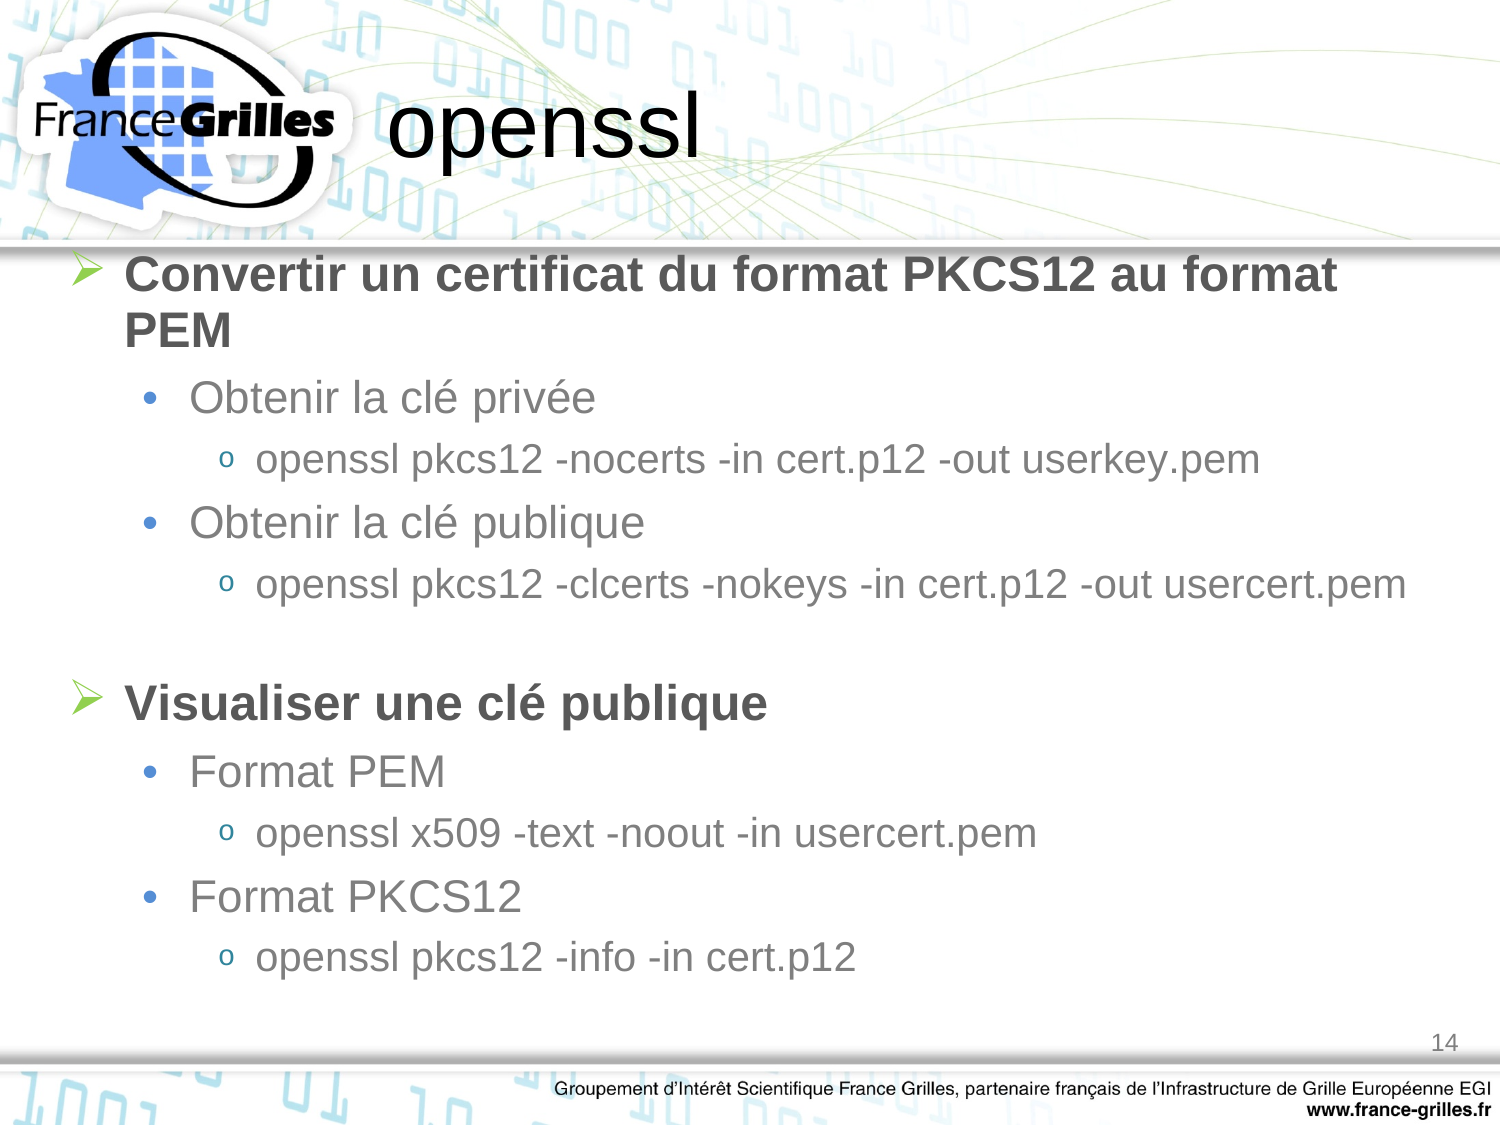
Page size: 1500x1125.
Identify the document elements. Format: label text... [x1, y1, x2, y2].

picture [0, 0, 1500, 1125]
list Convertir un certificat du format PKCS12 au format PEM Obtenir la clé privée openssl pkcs12 -nocerts -in cert.p12 -out userkey.pem Obtenir la clé publique openssl pkcs12 -clcerts -nokeys -in cert.p12 -out usercert.pem Visualiser une clé publique Format PEM openssl x509 -text -noout -in usercert.pem Format PKCS12 openssl pkcs12 -info -in cert.p12 [53, 238, 1459, 1066]
title openssl [372, 7, 1459, 238]
